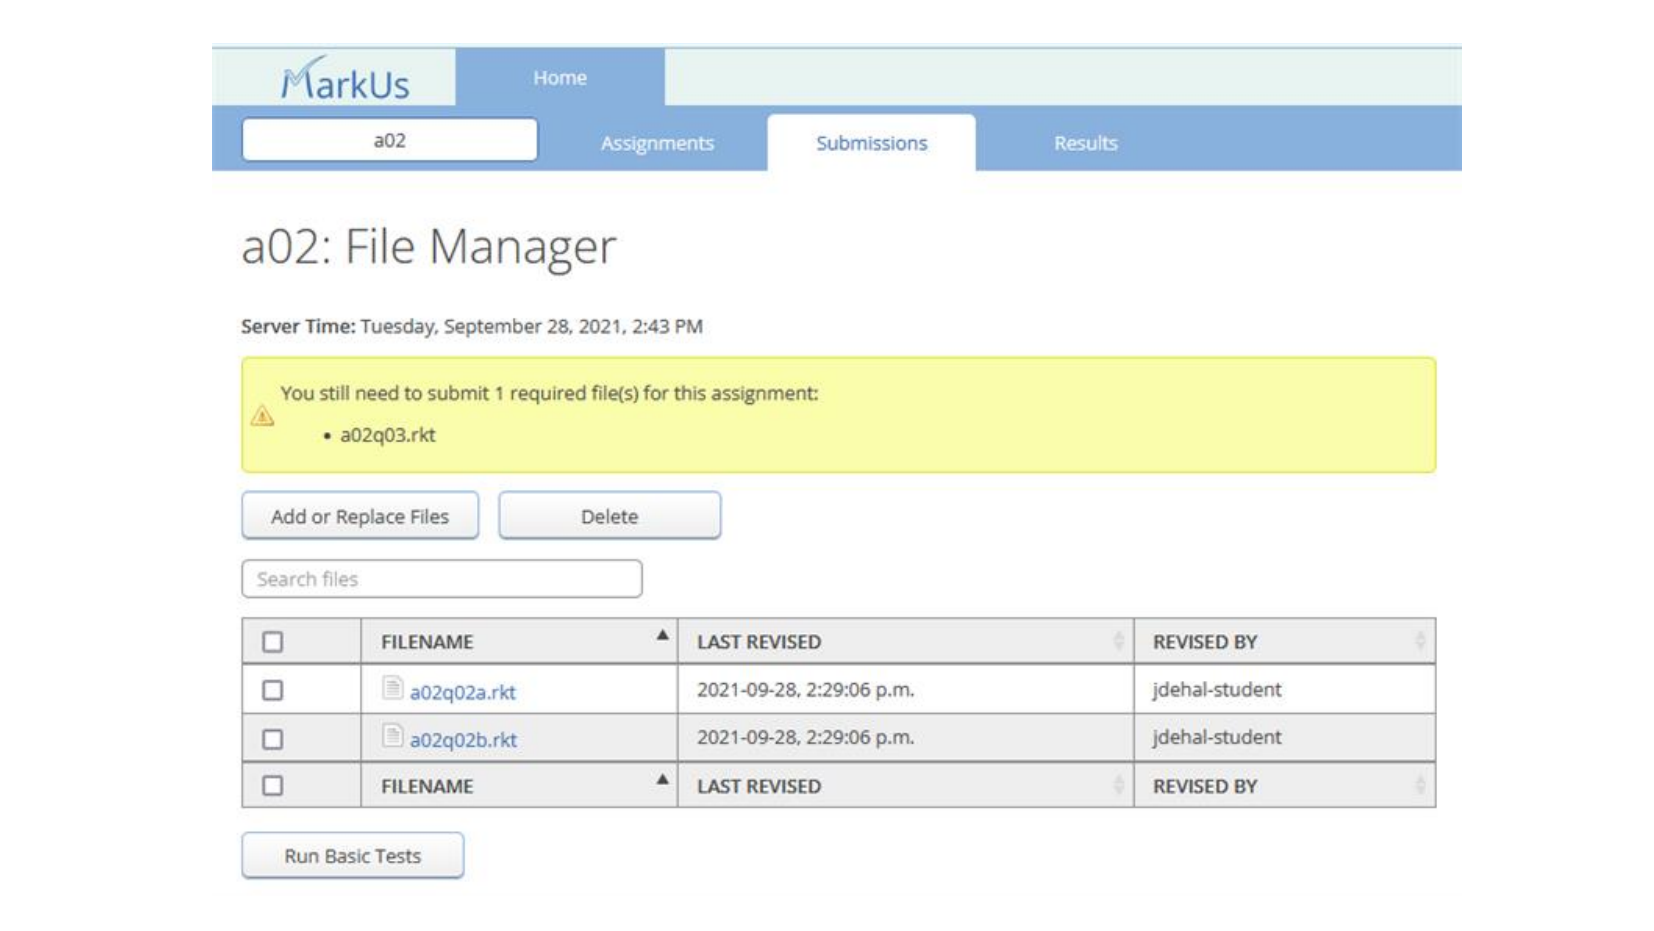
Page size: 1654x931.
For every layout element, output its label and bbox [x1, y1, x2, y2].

picture [212, 43, 1462, 896]
